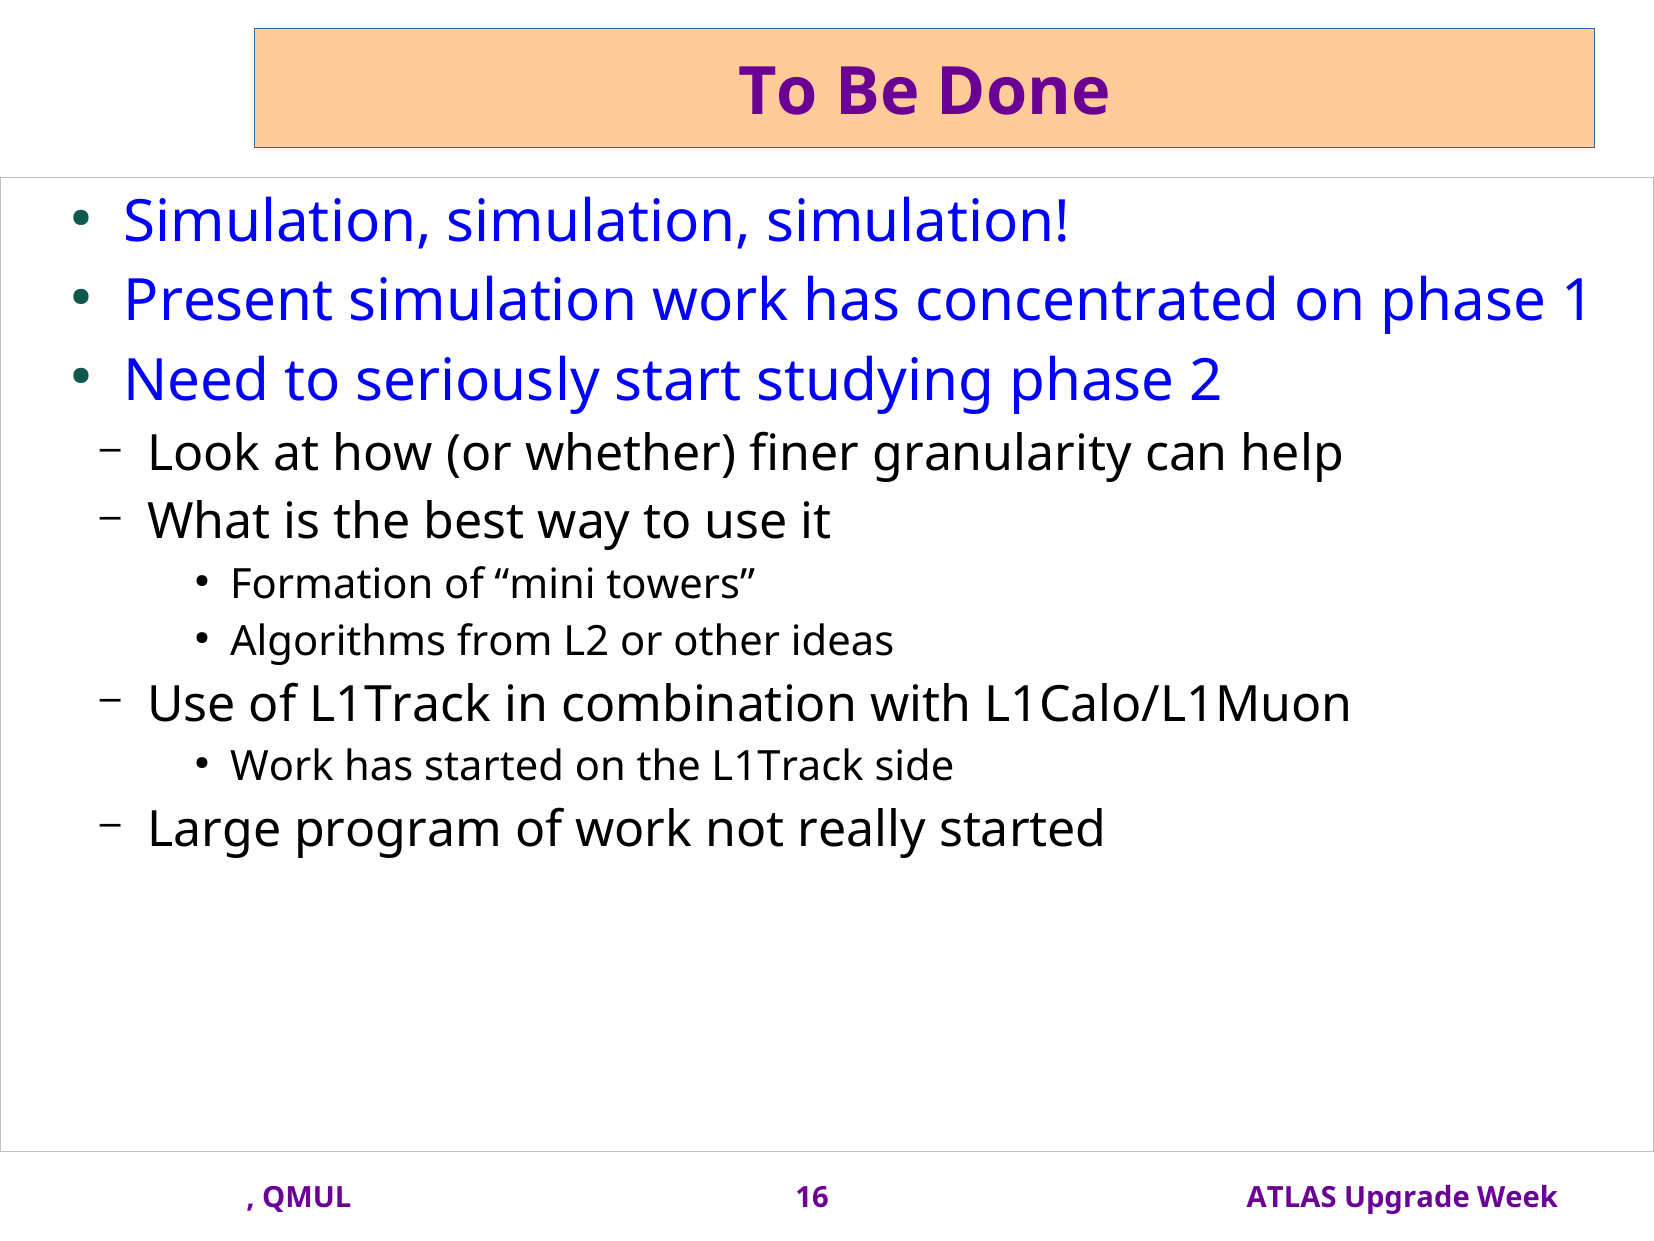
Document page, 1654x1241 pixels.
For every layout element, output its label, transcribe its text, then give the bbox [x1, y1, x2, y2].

list Simulation, simulation, simulation! Present simulation work has concentrated on phase 1 Need to seriously start studying phase 2 Look at how (or whether) finer granularity can help What is the best way to use it Formation of “mini towers” Algorithms from L2 or other ideas Use of L1Track in combination with L1Calo/L1Muon Work has started on the L1Track side Large program of work not really started [52, 179, 1635, 1138]
title To Be Done [254, 28, 1595, 148]
